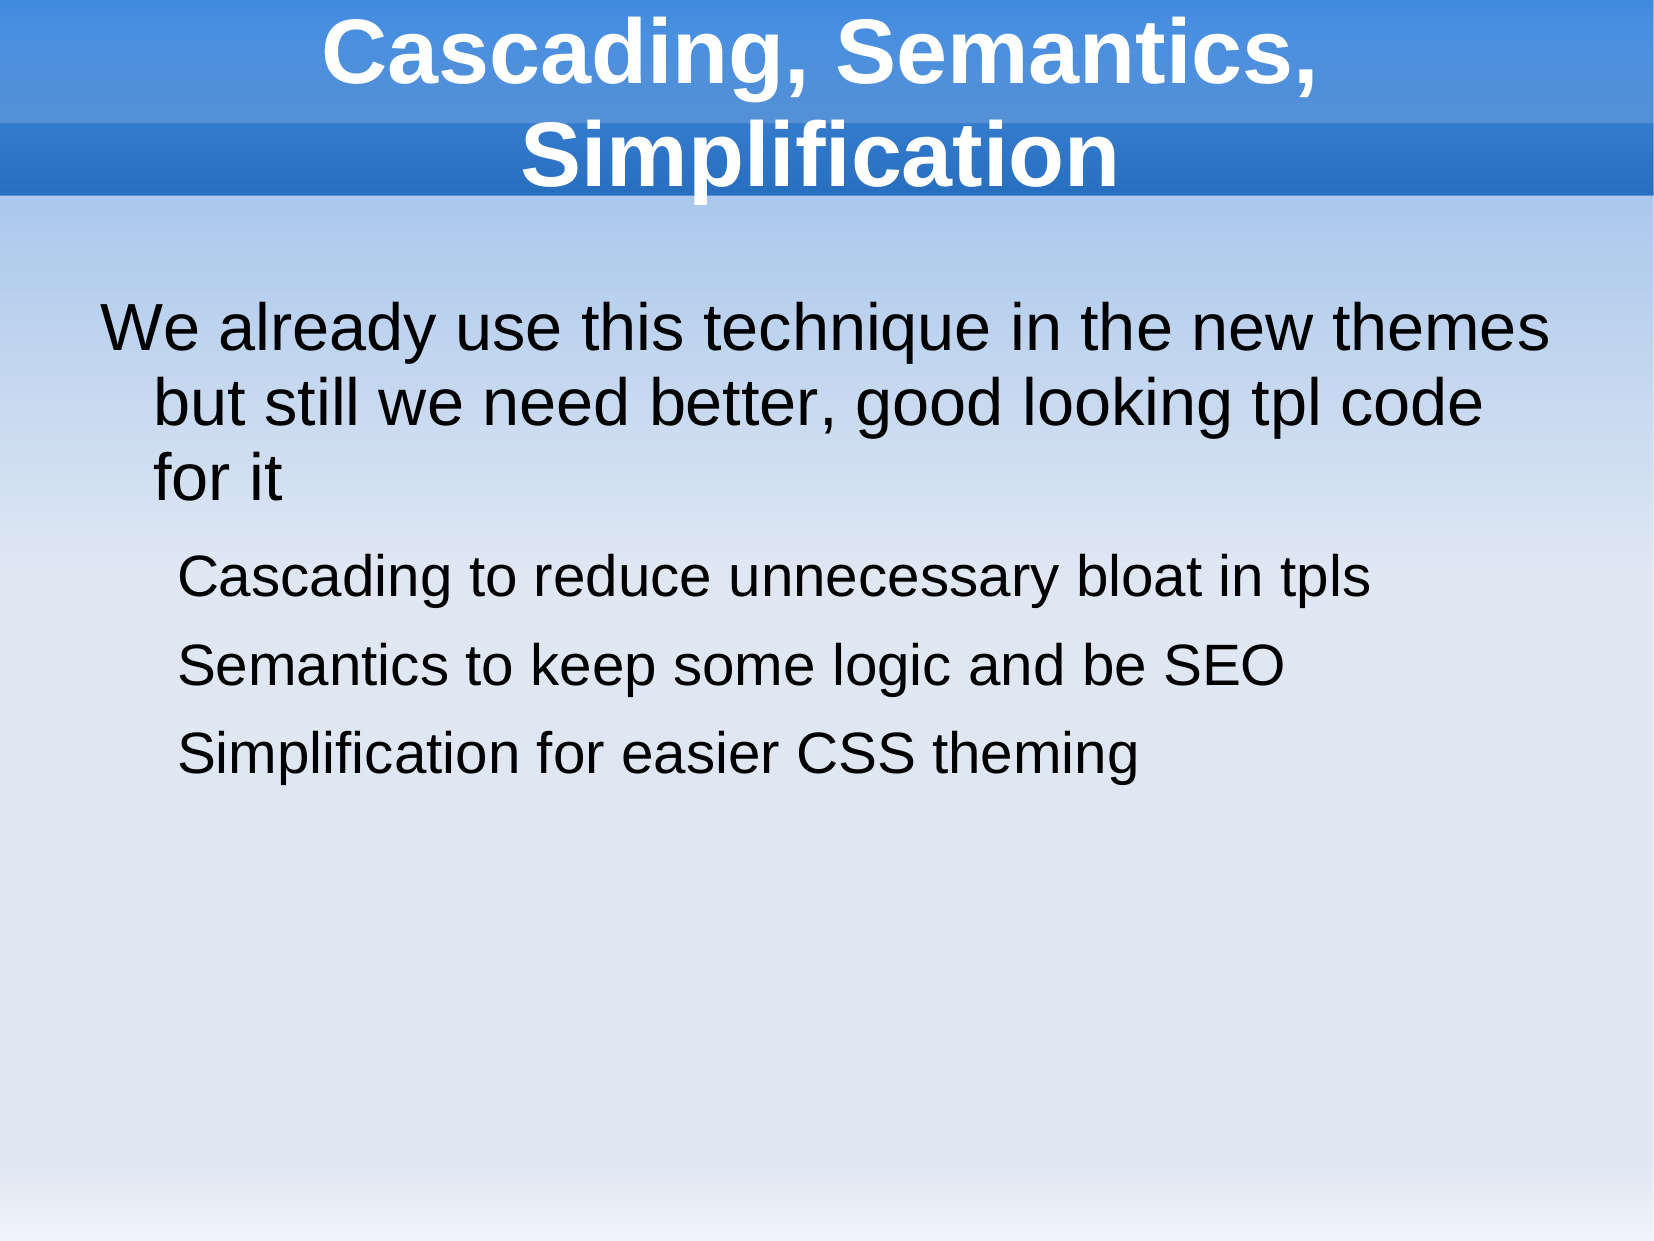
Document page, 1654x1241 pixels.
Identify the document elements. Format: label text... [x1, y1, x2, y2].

list We already use this technique in the new themes but still we need better, good looking tpl code for it Cascading to reduce unnecessary bloat in tpls Semantics to keep some logic and be SEO Simplification for easier CSS theming [82, 290, 1571, 1094]
picture [0, 0, 1654, 1241]
title Cascading, Semantics, Simplification [76, 0, 1565, 208]
